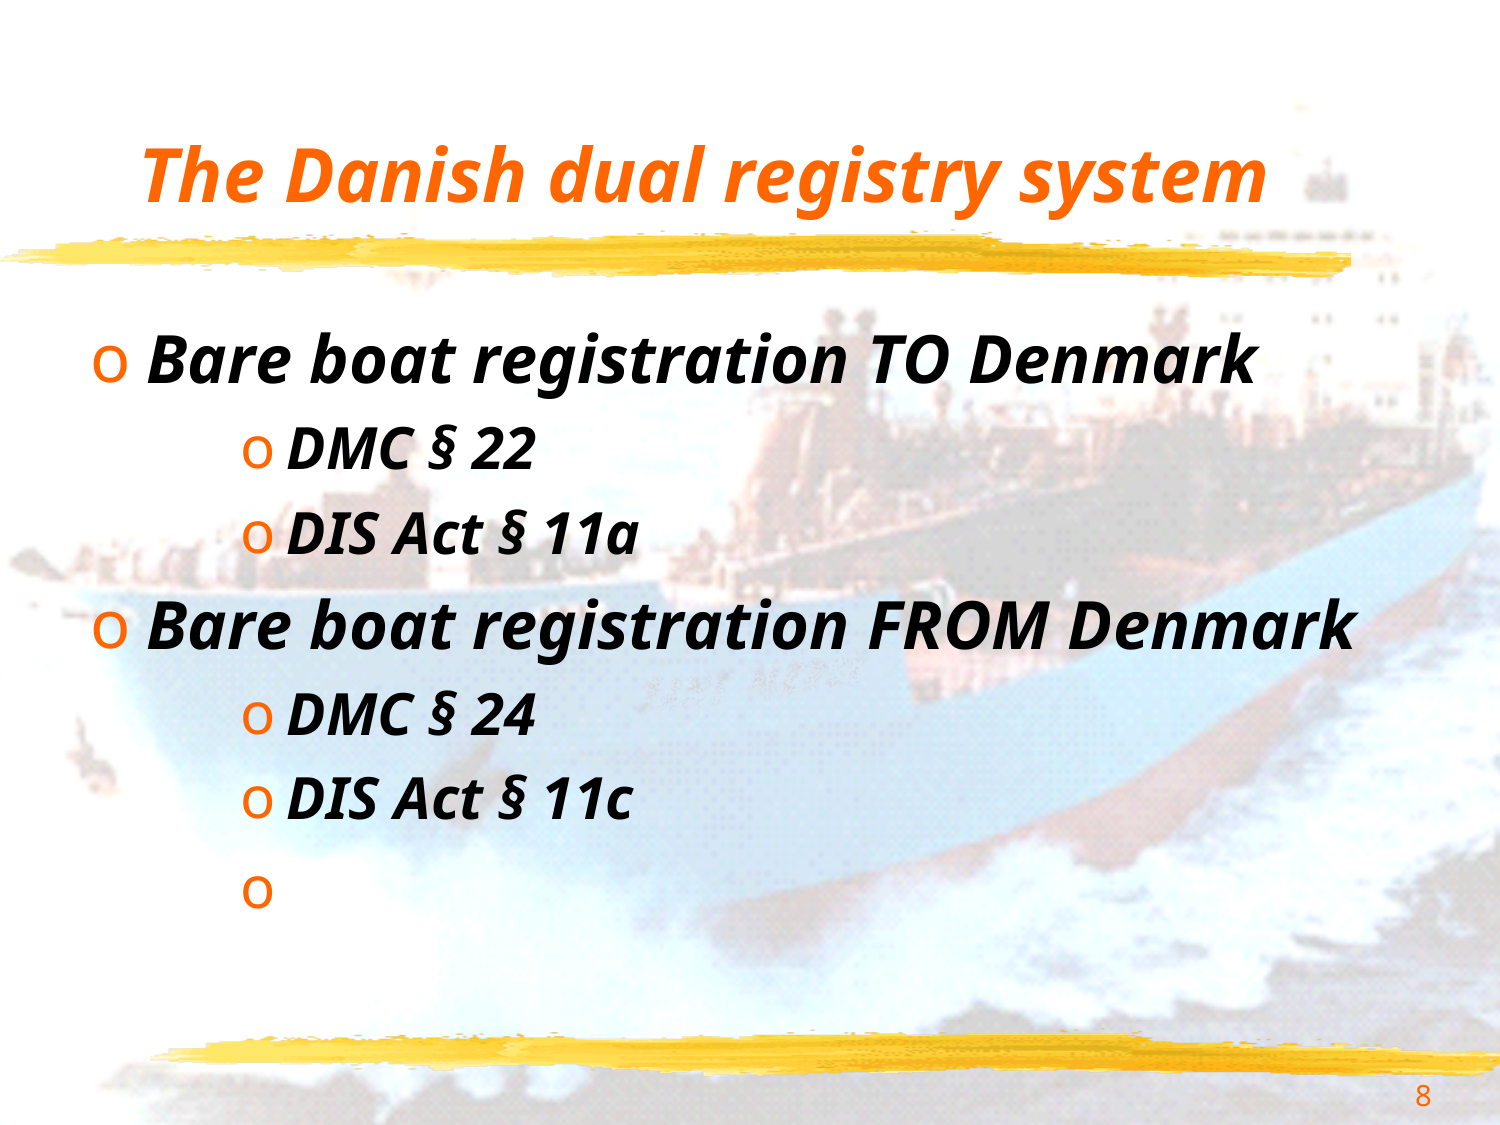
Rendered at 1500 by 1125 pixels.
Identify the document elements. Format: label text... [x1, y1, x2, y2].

list Bare boat registration TO Denmark DMC § 22 DIS Act § 11a Bare boat registration FROM Denmark DMC § 24 DIS Act § 11c [75, 309, 1500, 1001]
text_box [1400, 1050, 1500, 1125]
title The Danish dual registry system [66, 37, 1342, 225]
